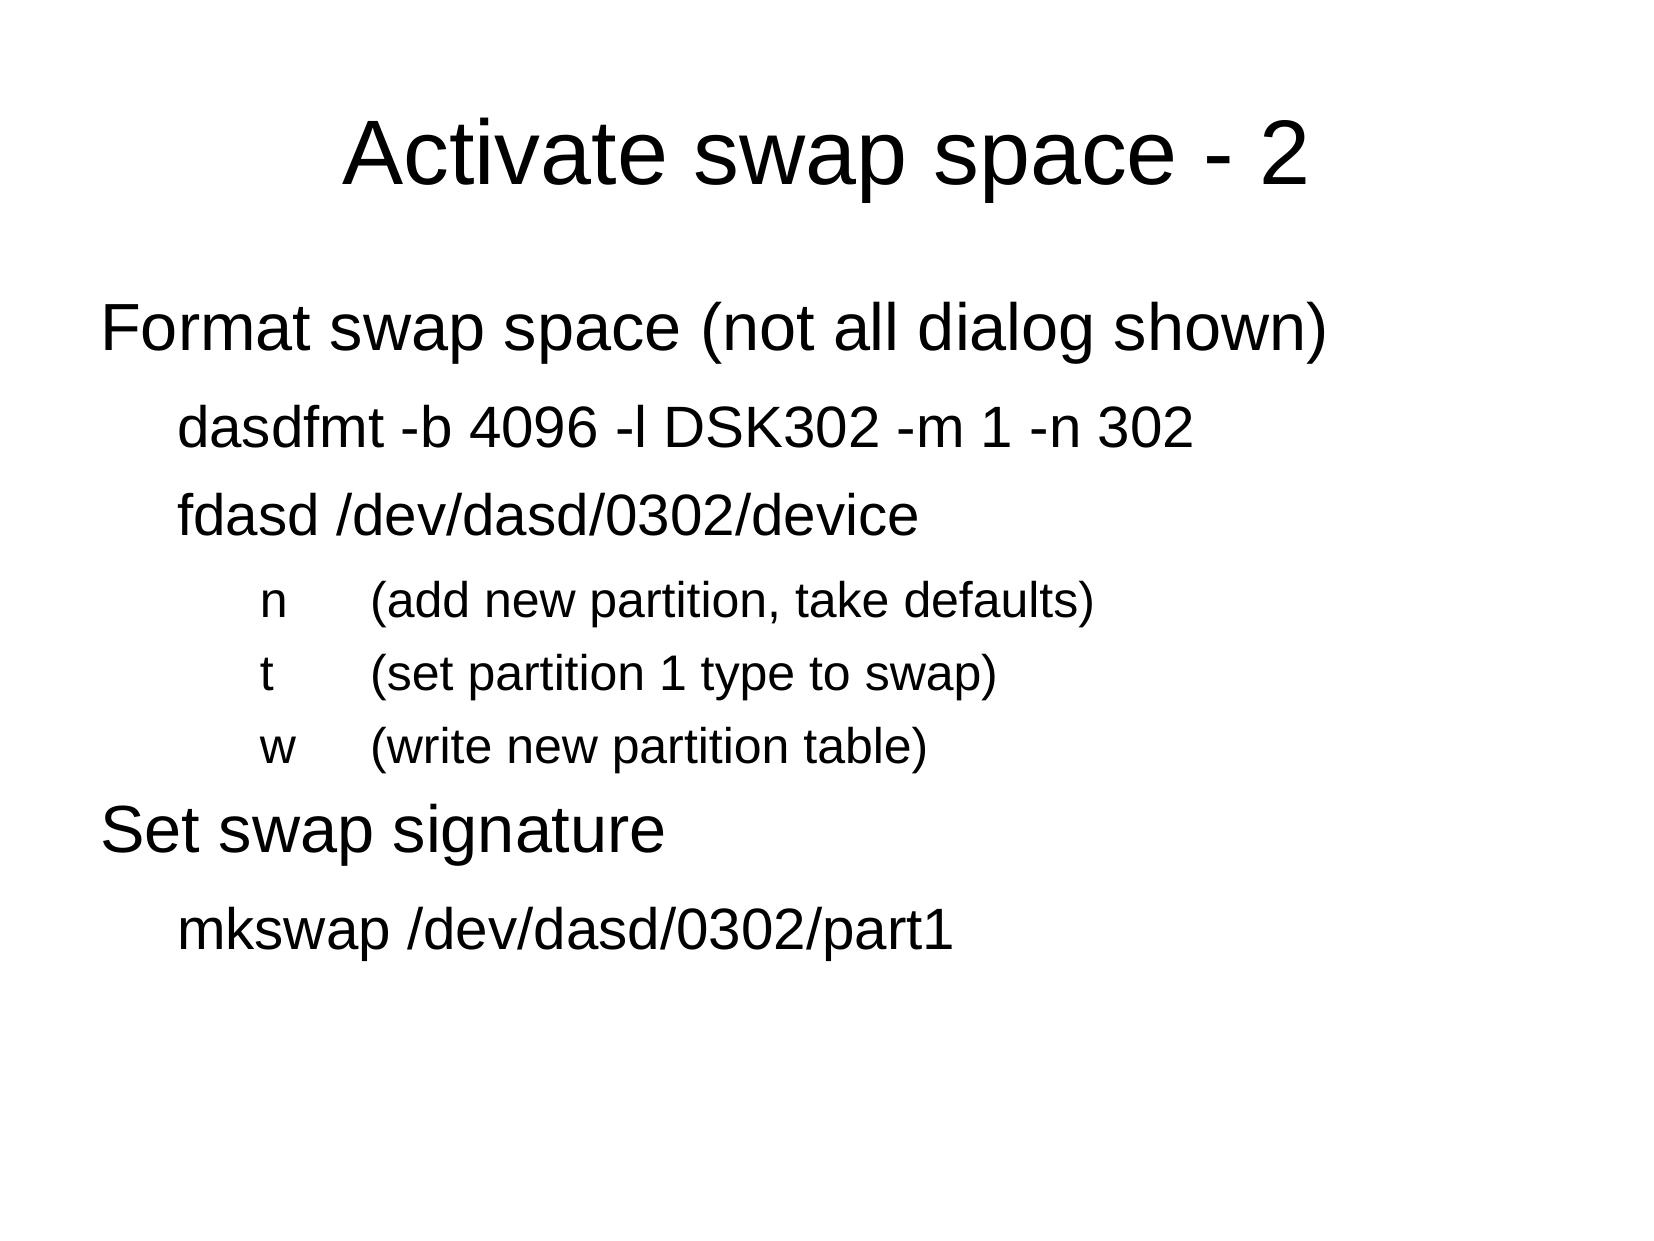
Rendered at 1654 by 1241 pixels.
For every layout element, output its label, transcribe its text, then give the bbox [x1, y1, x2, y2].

list Format swap space (not all dialog shown) dasdfmt -b 4096 -l DSK302 -m 1 -n 302 fdasd /dev/dasd/0302/device n (add new partition, take defaults) t (set partition 1 type to swap) w (write new partition table) Set swap signature mkswap /dev/dasd/0302/part1 [82, 290, 1571, 1109]
title Activate swap space - 2 [82, 49, 1571, 257]
